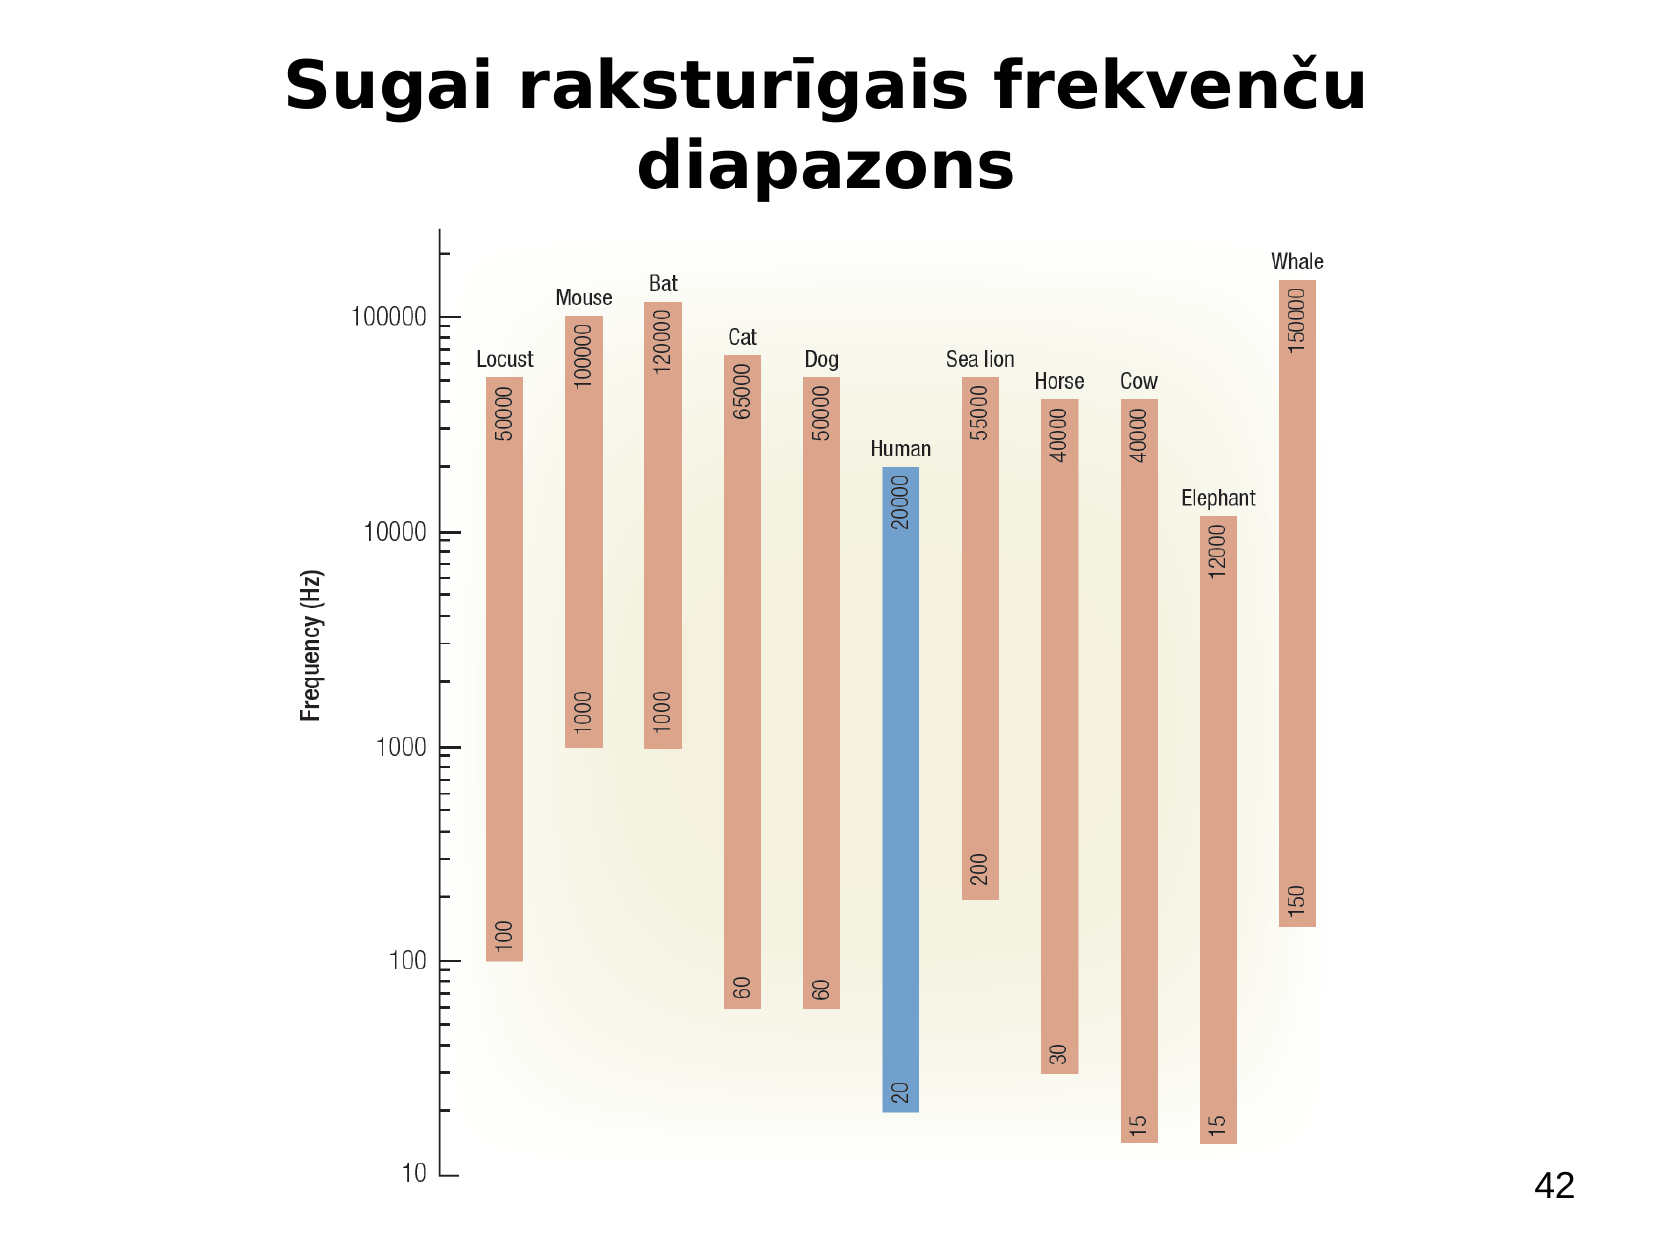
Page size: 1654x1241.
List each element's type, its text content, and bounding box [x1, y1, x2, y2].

picture [295, 224, 1325, 1186]
title Sugai raksturīgais frekvenču diapazons [82, 49, 1571, 196]
